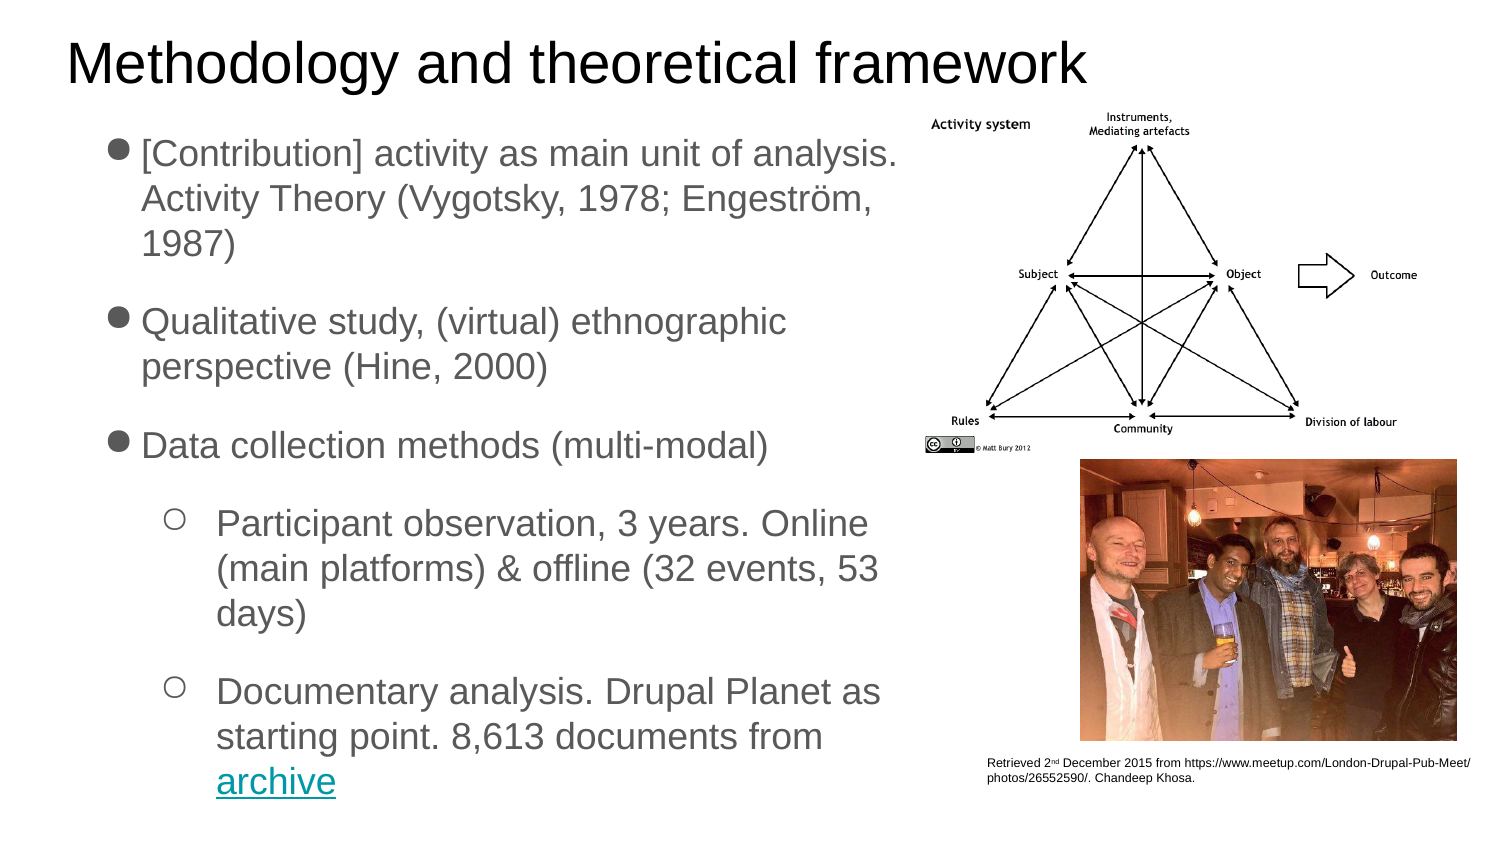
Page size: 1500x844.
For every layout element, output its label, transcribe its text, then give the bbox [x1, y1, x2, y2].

picture [1080, 459, 1457, 741]
list [Contribution] activity as main unit of analysis. Activity Theory (Vygotsky, 1978; Engeström, 1987) Qualitative study, (virtual) ethnographic perspective (Hine, 2000) Data collection methods (multi-modal) Participant observation, 3 years. Online (main platforms) & offline (32 events, 53 days) Documentary analysis. Drupal Planet as starting point. 8,613 documents from archive 15 semi-structured qualitative interviews [51, 114, 919, 675]
text_box Retrieved 2nd December 2015 from https://www.meetup.com/London-Drupal-Pub-Meet/ photos/26552590/. Chandeep Khosa. [972, 755, 1500, 771]
picture [924, 109, 1424, 454]
title Methodology and theoretical framework [51, 10, 1449, 105]
